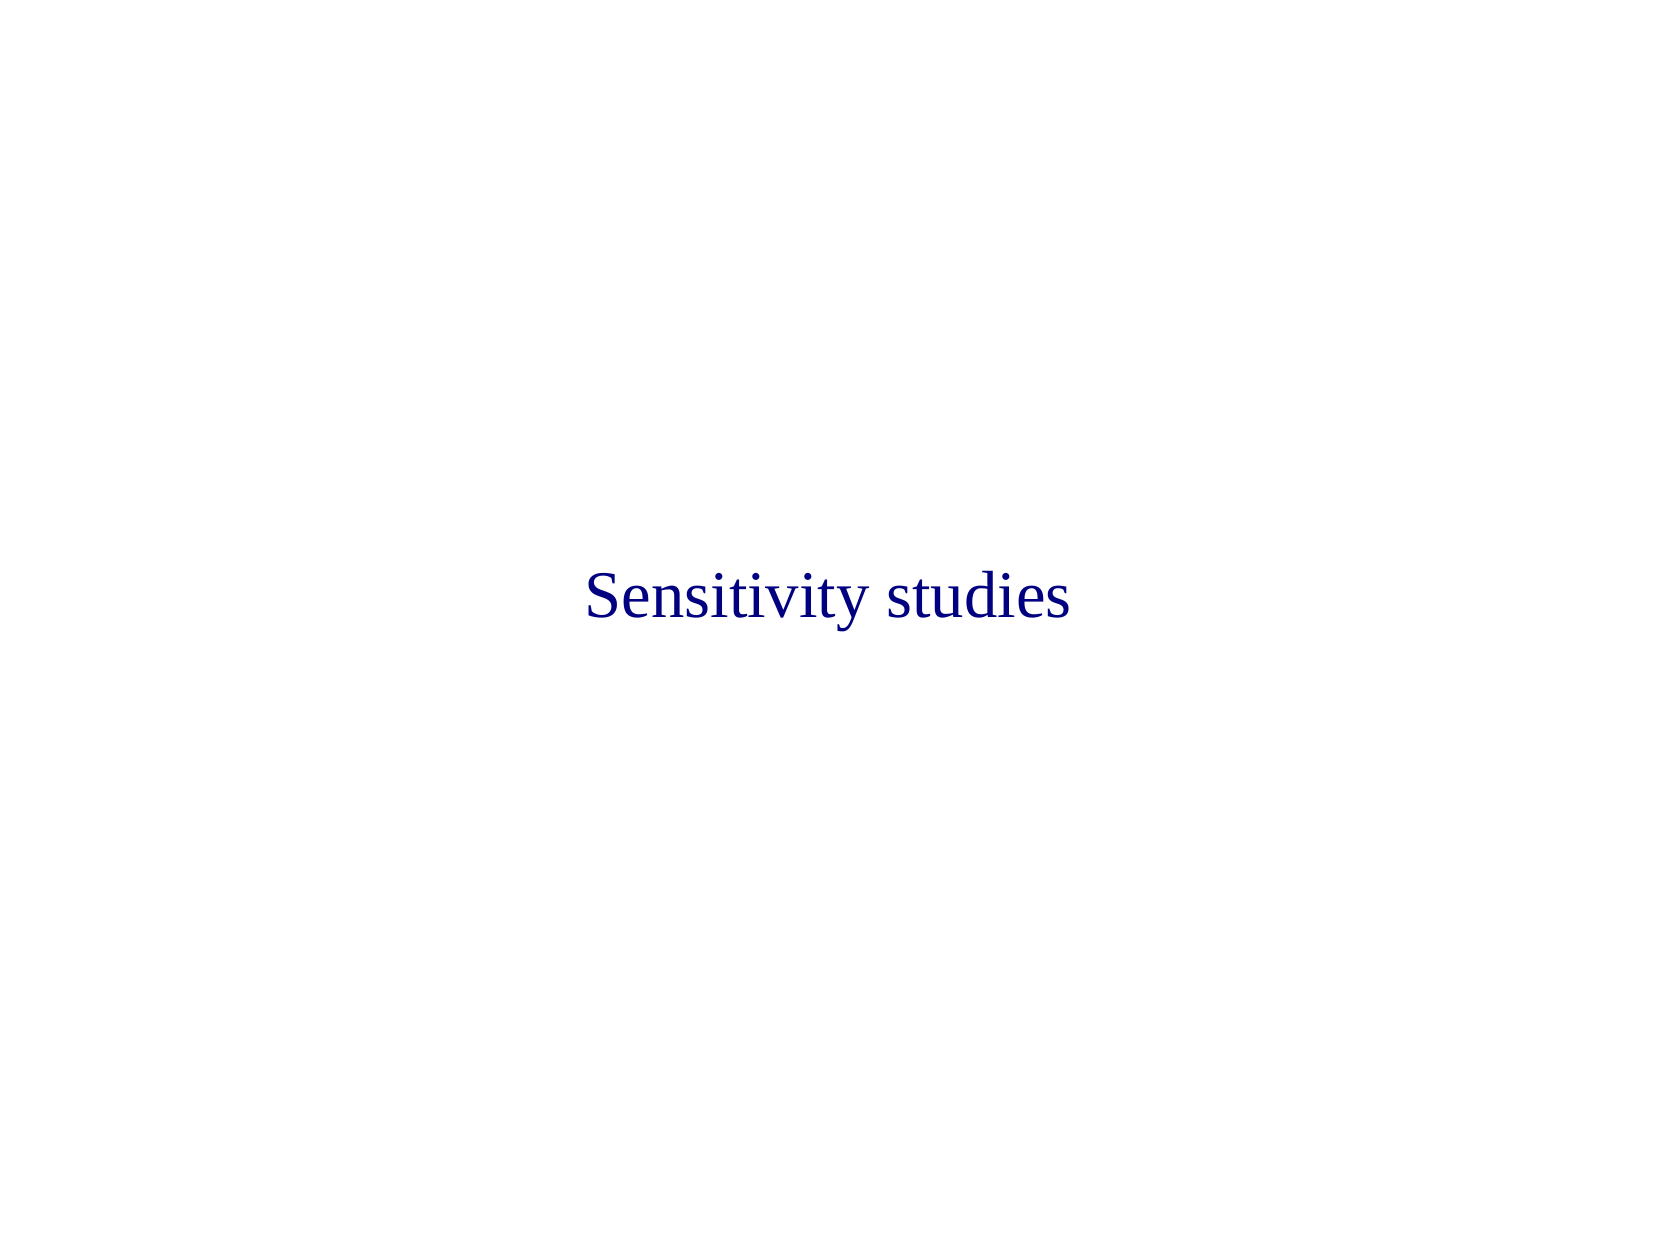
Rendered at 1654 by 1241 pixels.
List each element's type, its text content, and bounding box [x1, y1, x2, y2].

text_box Sensitivity studies [569, 550, 1107, 640]
